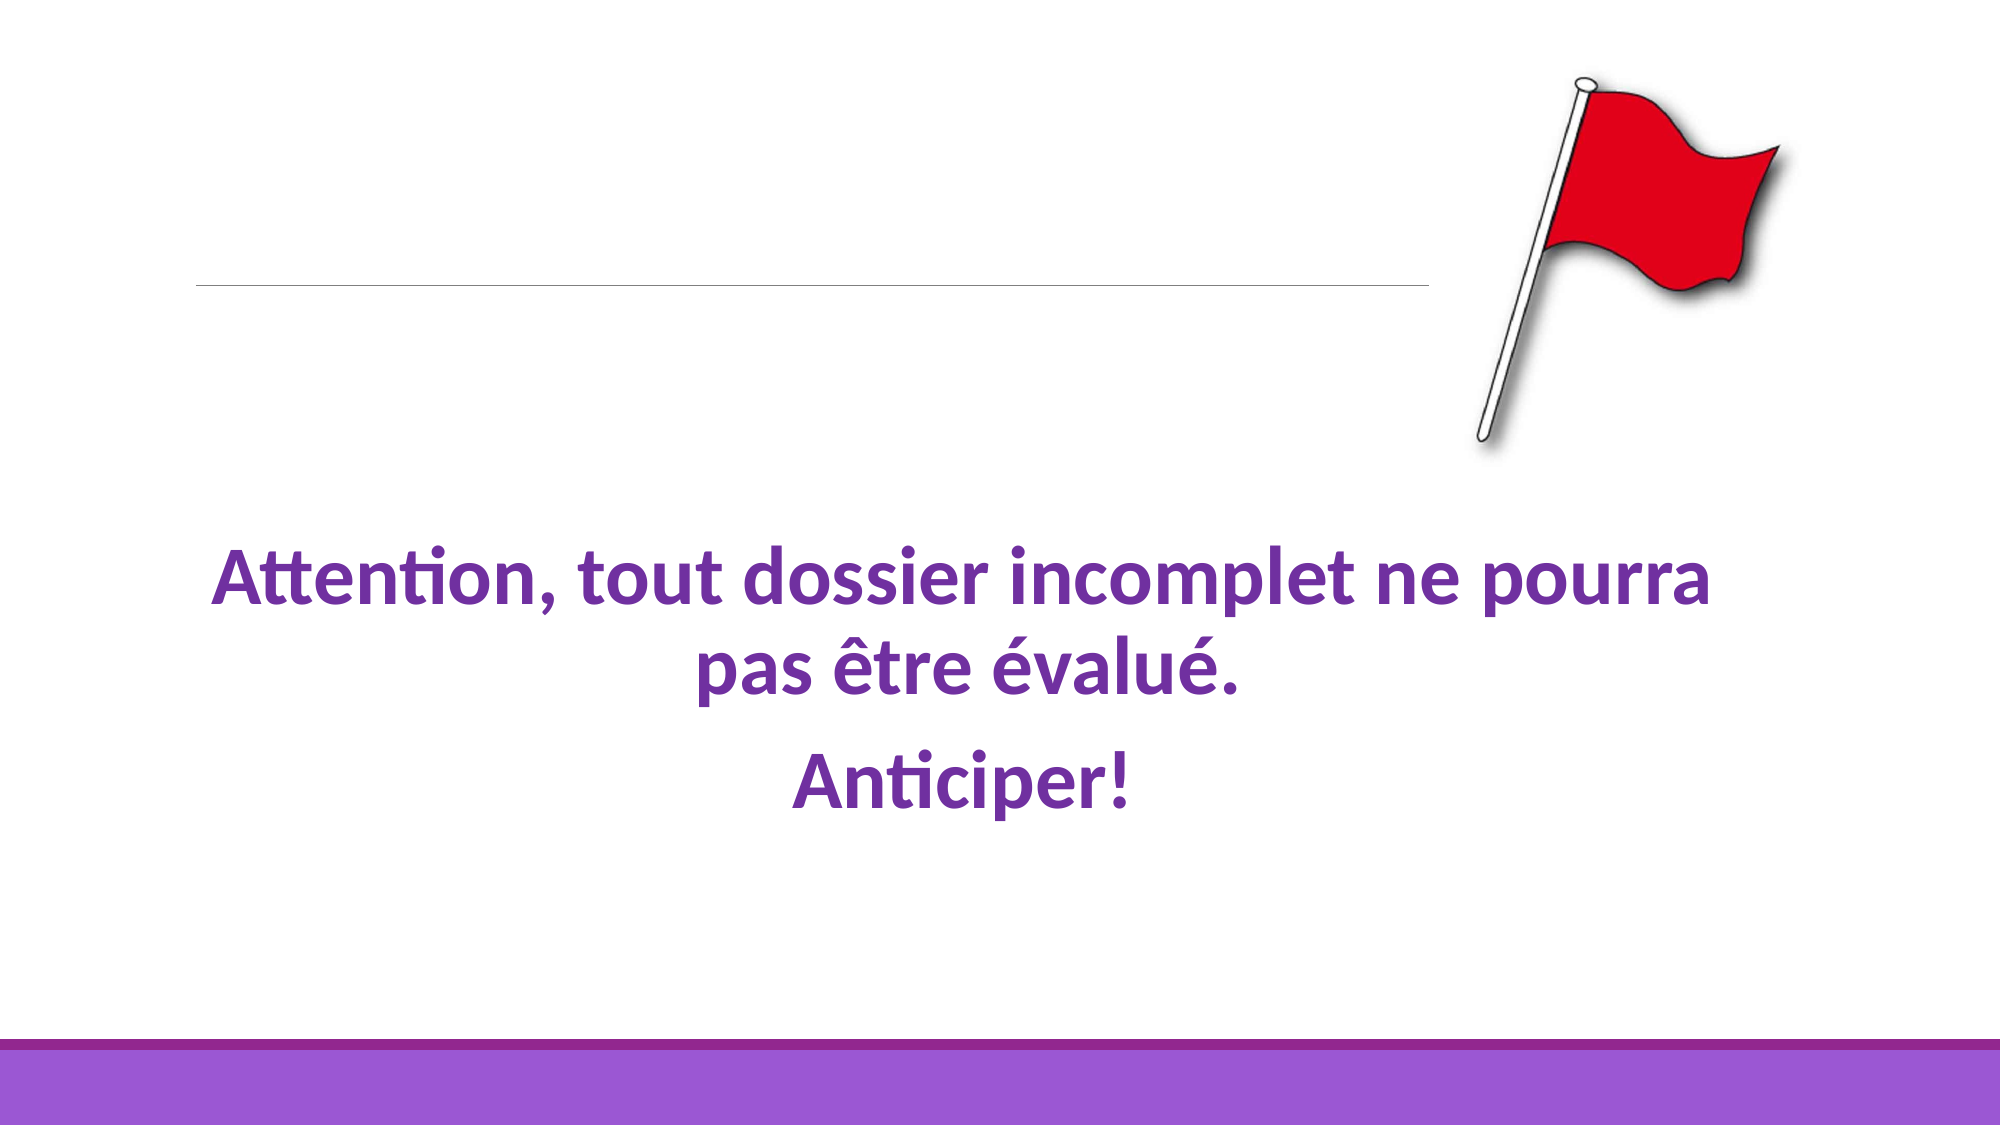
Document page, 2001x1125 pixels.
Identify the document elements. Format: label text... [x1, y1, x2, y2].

list Attention, tout dossier incomplet ne pourra pas être évalué. Anticiper! [180, 309, 1831, 970]
picture [1429, 61, 1844, 475]
